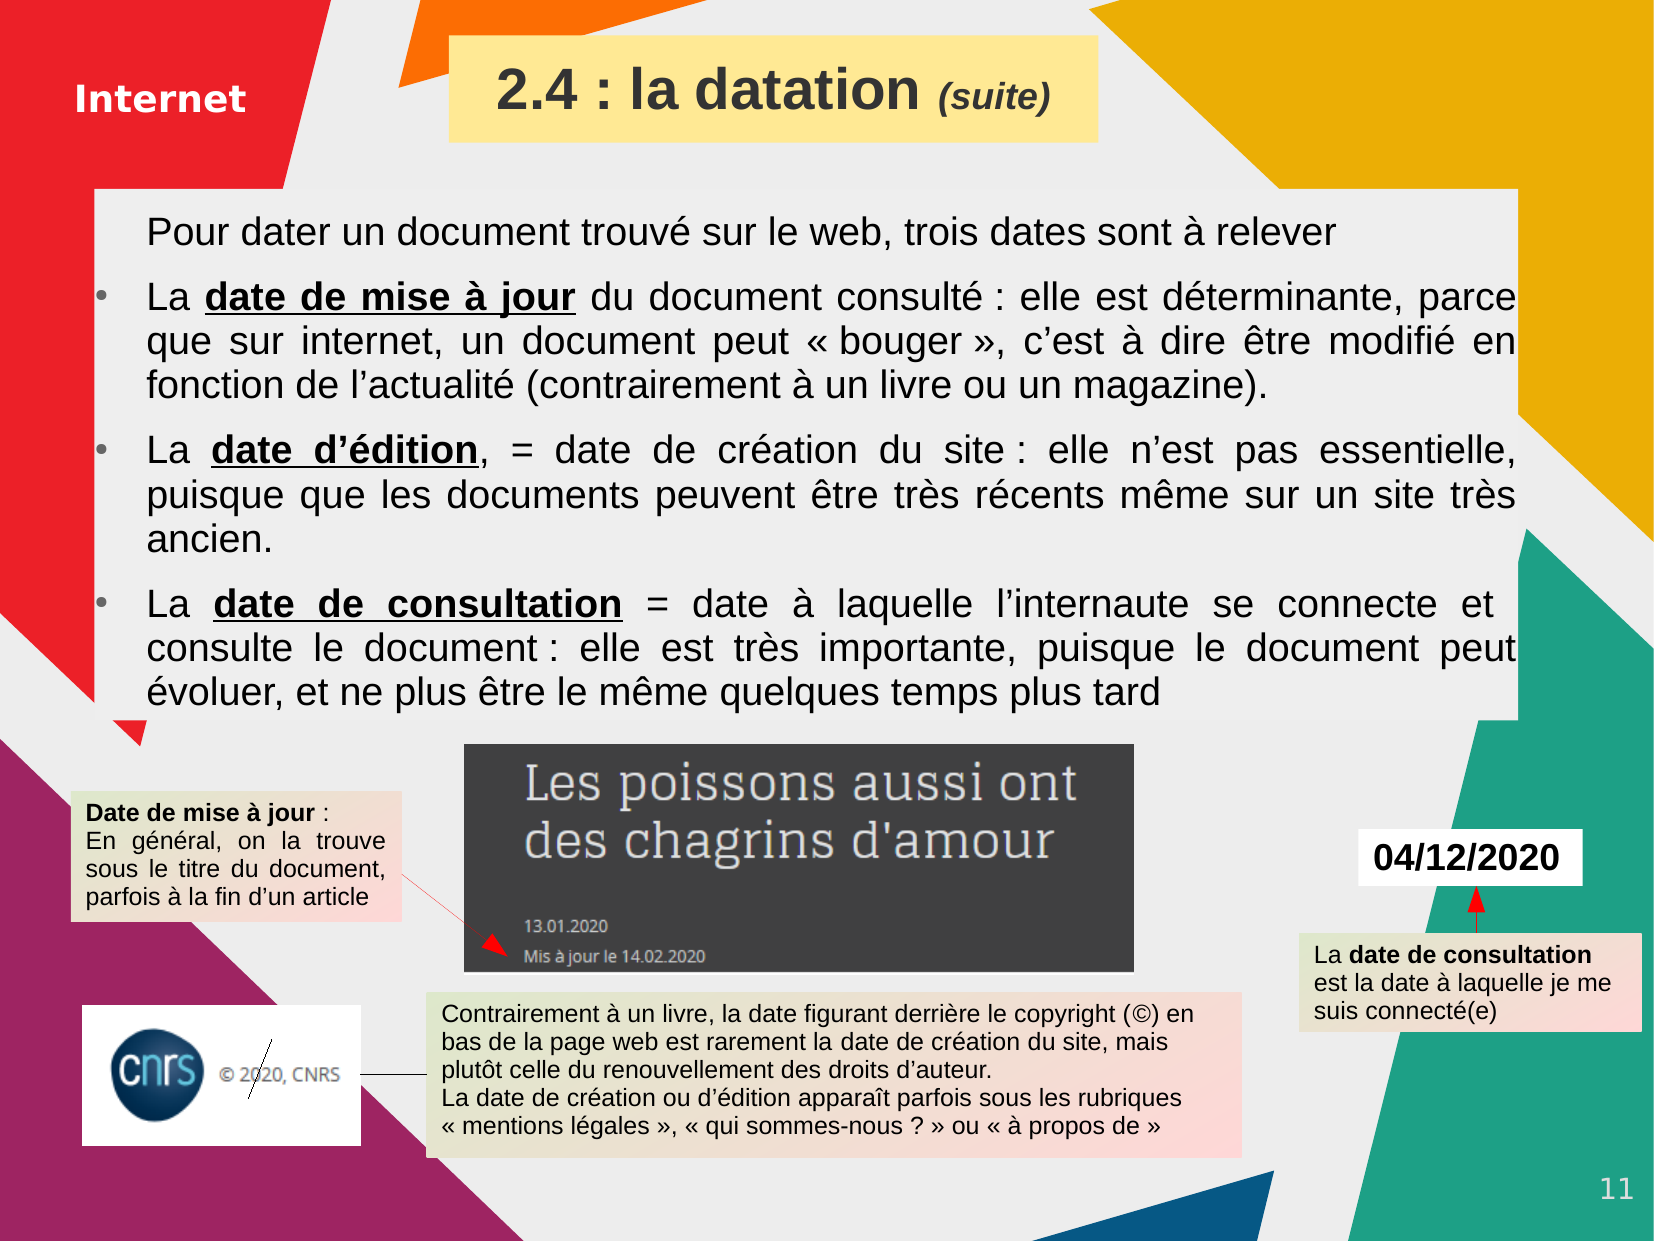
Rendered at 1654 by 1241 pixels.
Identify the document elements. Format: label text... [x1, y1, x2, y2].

text_box Internet [59, 70, 296, 130]
text_box La date de consultation est la date à laquelle je me suis connecté(e) [1299, 933, 1642, 1032]
picture [82, 1005, 361, 1146]
list Pour dater un document trouvé sur le web, trois dates sont à relever La date de mise à jour du document consulté : elle est déterminante, parce que sur internet, un document peut « bouger », c’est à dire être modifié en fonction de l’actualité (contrairement à un livre ou un magazine). La date d’édition, = date de création du site : elle n’est pas essentielle, puisque que les documents peuvent être très récents même sur un site très ancien. La date de consultation = date à laquelle l’internaute se connecte et consulte le document : elle est très importante, puisque le document peut évoluer, et ne plus être le même quelques temps plus tard [94, 188, 1519, 721]
title 2.4 : la datation (suite) [448, 35, 1099, 143]
picture [464, 744, 1134, 975]
text_box Contrairement à un livre, la date figurant derrière le copyright (©) en bas de la page web est rarement la date de création du site, mais plutôt celle du renouvellement des droits d’auteur. La date de création ou d’édition apparaît parfois sous les rubriques « mentions légales », « qui sommes-nous ? » ou « à propos de » [426, 992, 1242, 1158]
text_box Date de mise à jour : En général, on la trouve sous le titre du document, parfois à la fin d’un article [70, 791, 402, 922]
text_box 04/12/2020 [1358, 829, 1583, 886]
